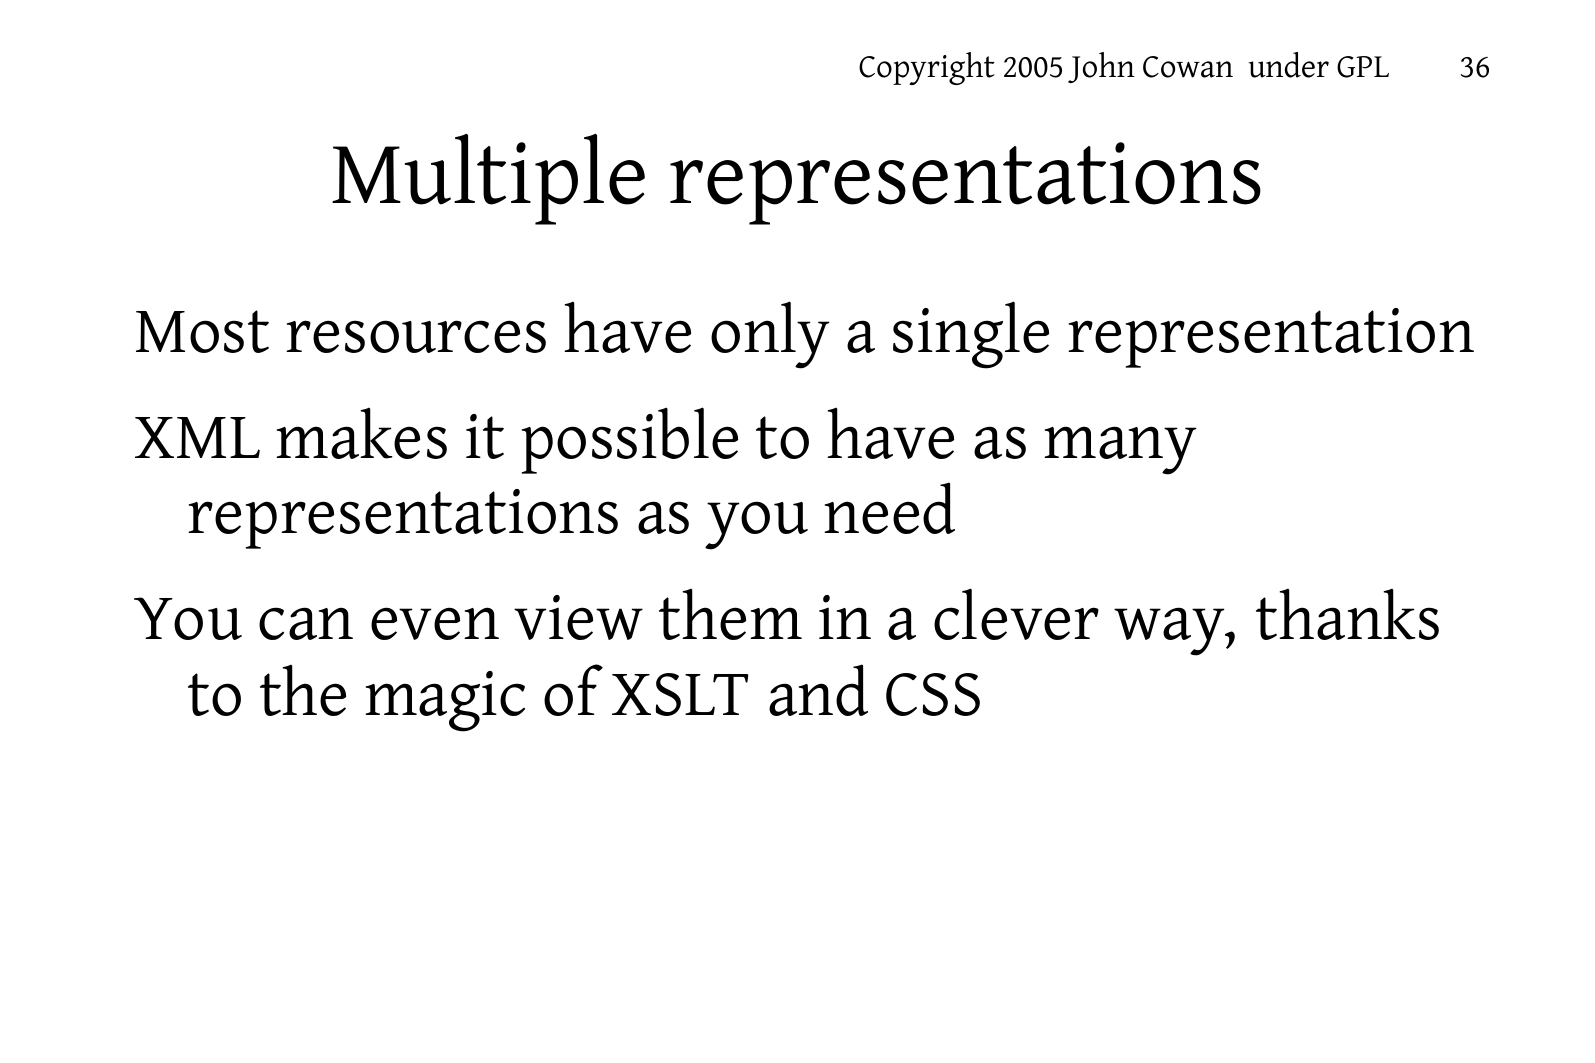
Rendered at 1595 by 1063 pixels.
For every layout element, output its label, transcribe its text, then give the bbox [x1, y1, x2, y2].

title Multiple representations [117, 88, 1479, 266]
list Most resources have only a single representation XML makes it possible to have as many representations as you need You can even view them in a clever way, thanks to the magic of XSLT and CSS [117, 295, 1479, 1063]
